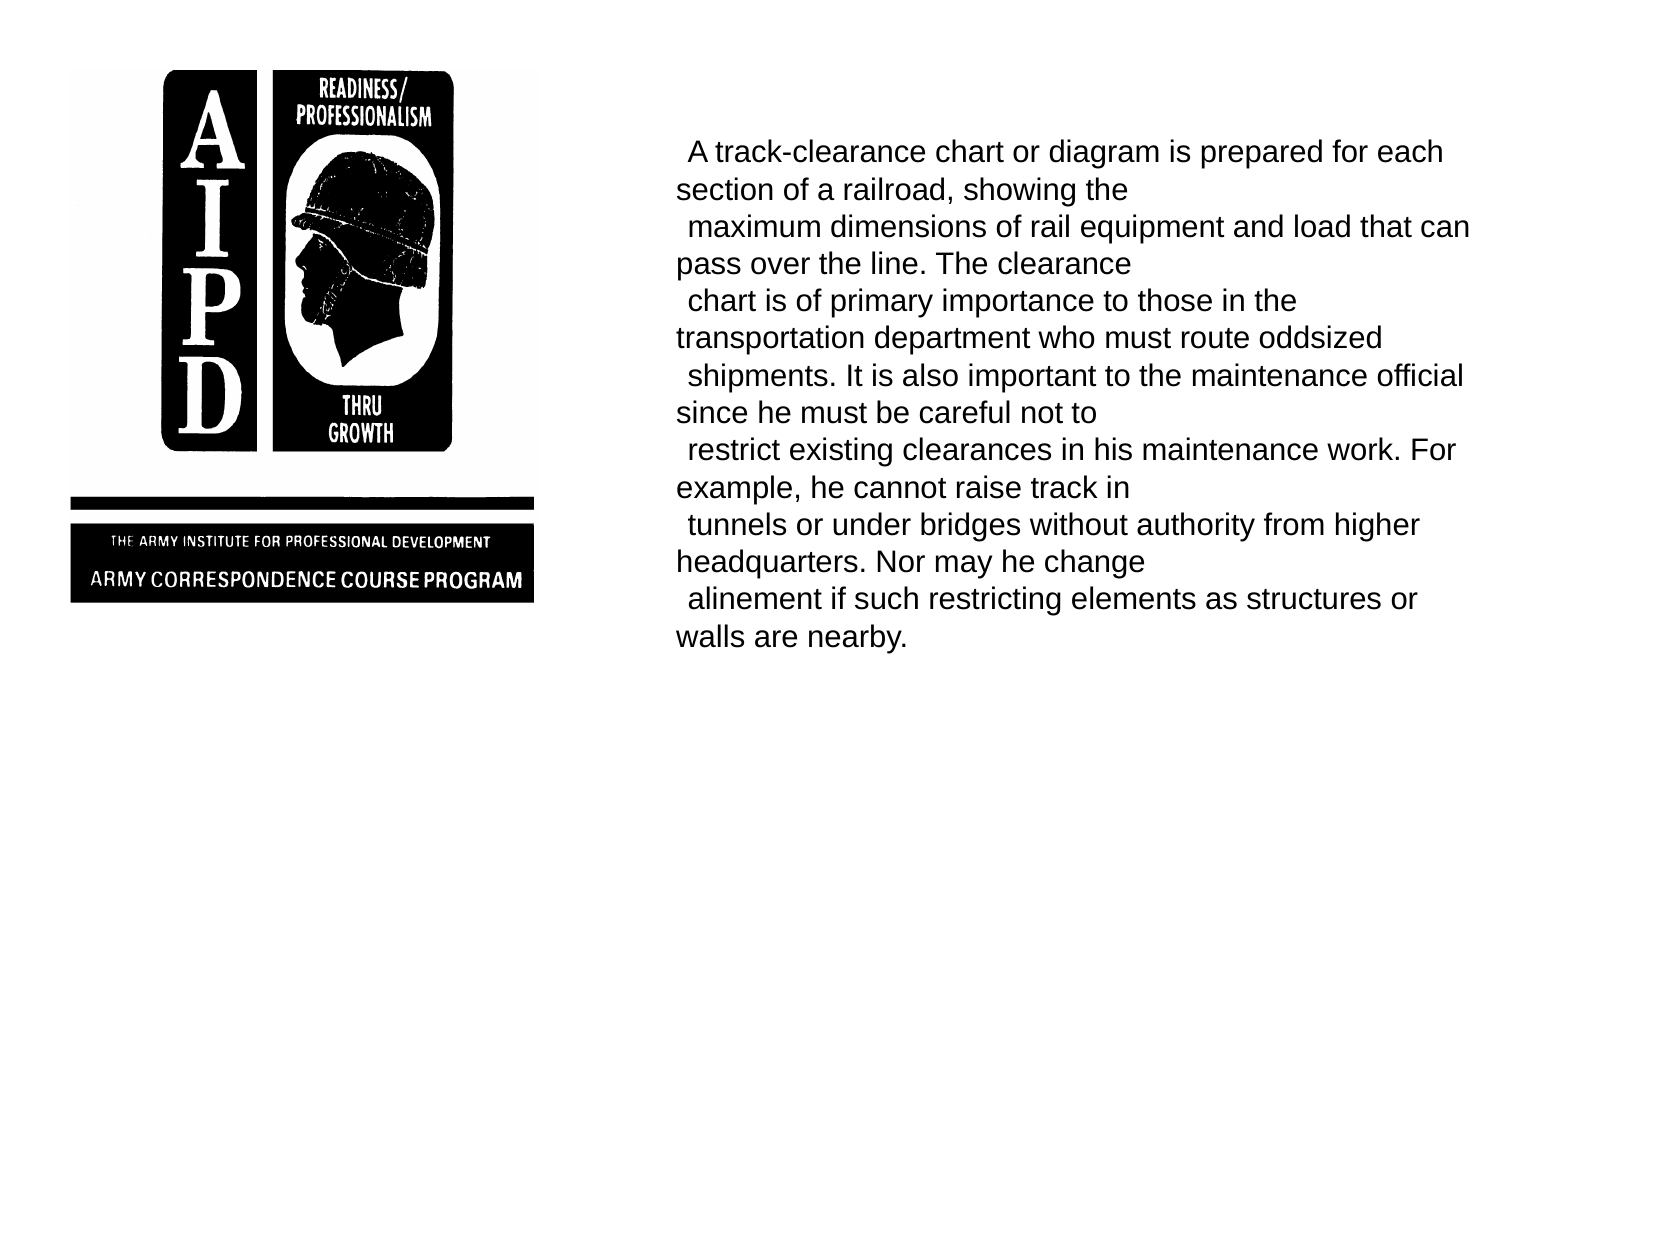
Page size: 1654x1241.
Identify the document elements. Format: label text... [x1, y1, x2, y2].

picture [68, 68, 538, 607]
text_box A track-clearance chart or diagram is prepared for each section of a railroad, showing the maximum dimensions of rail equipment and load that can pass over the line. The clearance chart is of primary importance to those in the transportation department who must route oddsized shipments. It is also important to the maintenance official since he must be careful not to restrict existing clearances in his maintenance work. For example, he cannot raise track in tunnels or under bridges without authority from higher headquarters. Nor may he change alinement if such restricting elements as structures or walls are nearby. [661, 123, 1489, 662]
